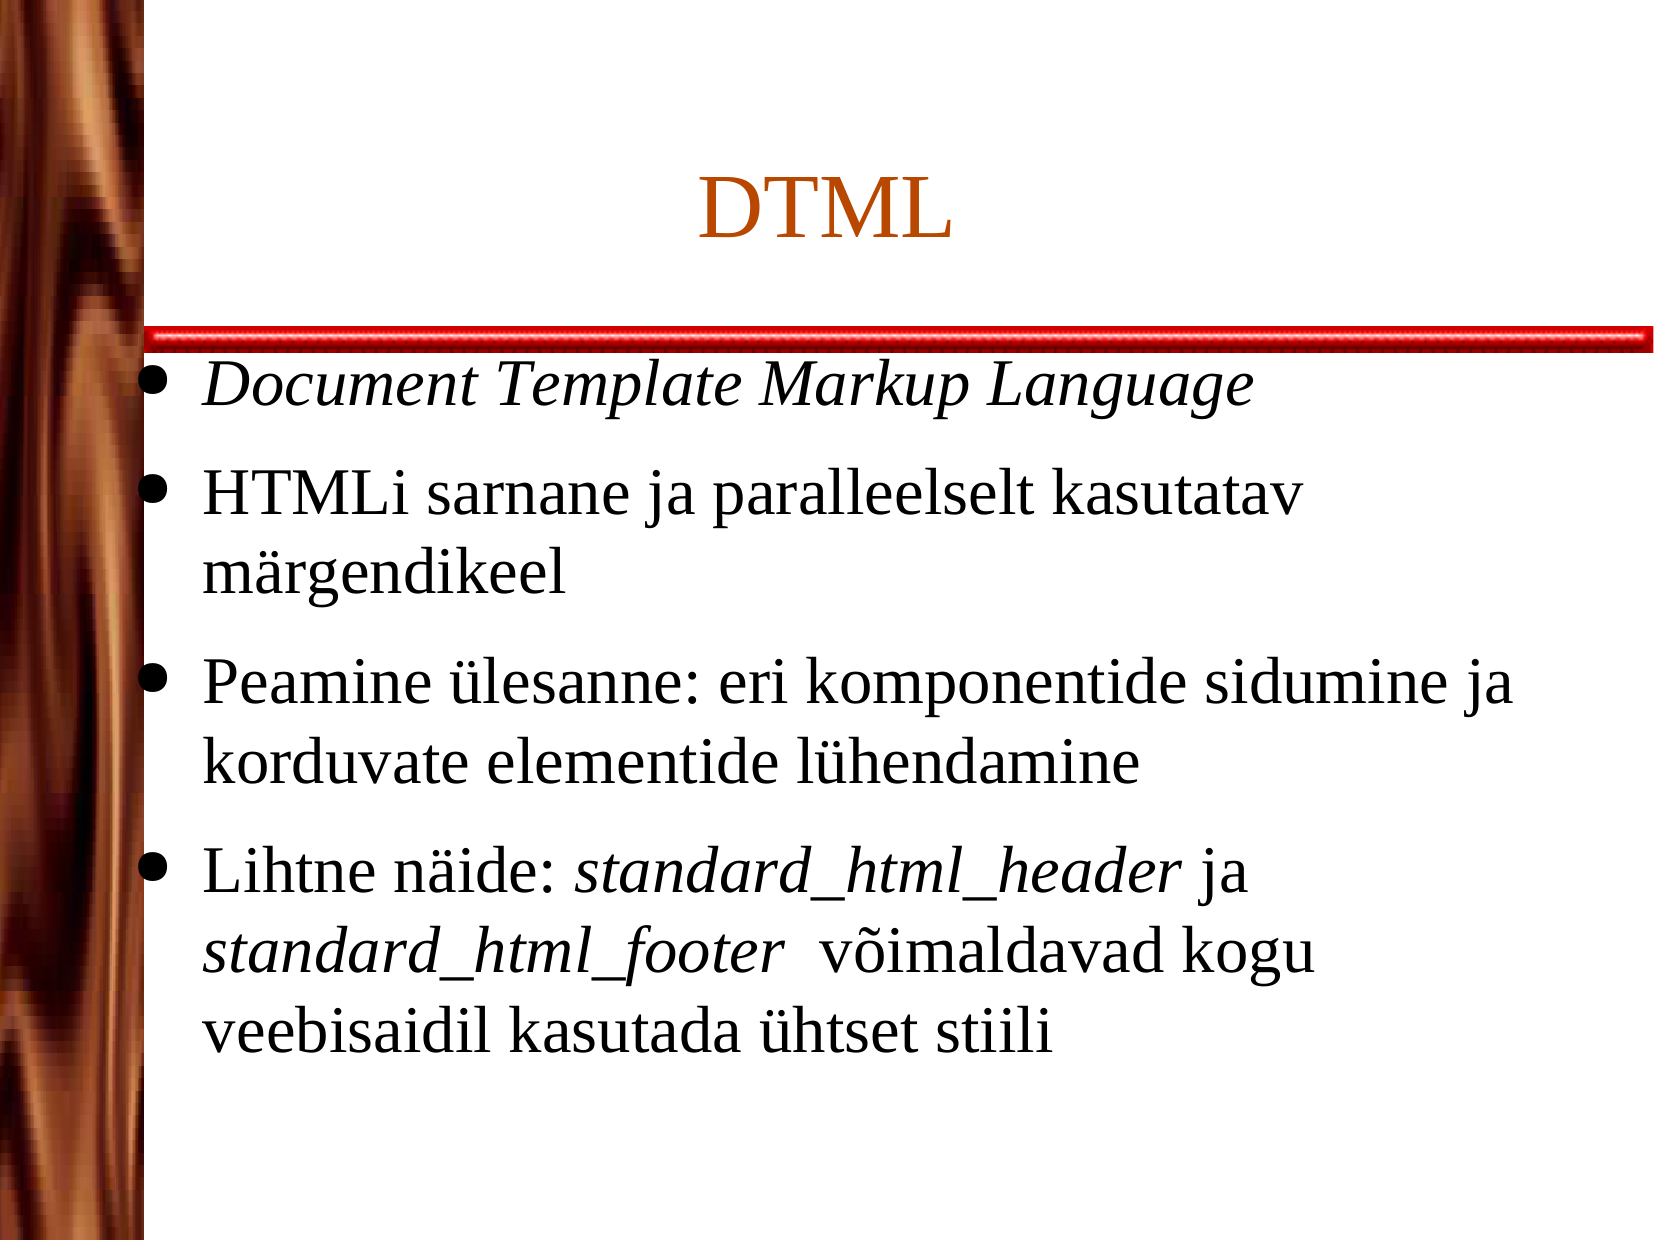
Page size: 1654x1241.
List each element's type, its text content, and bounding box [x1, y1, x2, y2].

title DTML [121, 100, 1533, 312]
list Document Template Markup Language HTMLi sarnane ja paralleelselt kasutatav märgendikeel Peamine ülesanne: eri komponentide sidumine ja korduvate elementide lühendamine Lihtne näide: standard_html_header ja standard_html_footer võimaldavad kogu veebisaidil kasutada ühtset stiili [121, 344, 1533, 1126]
picture [0, 0, 1654, 1240]
